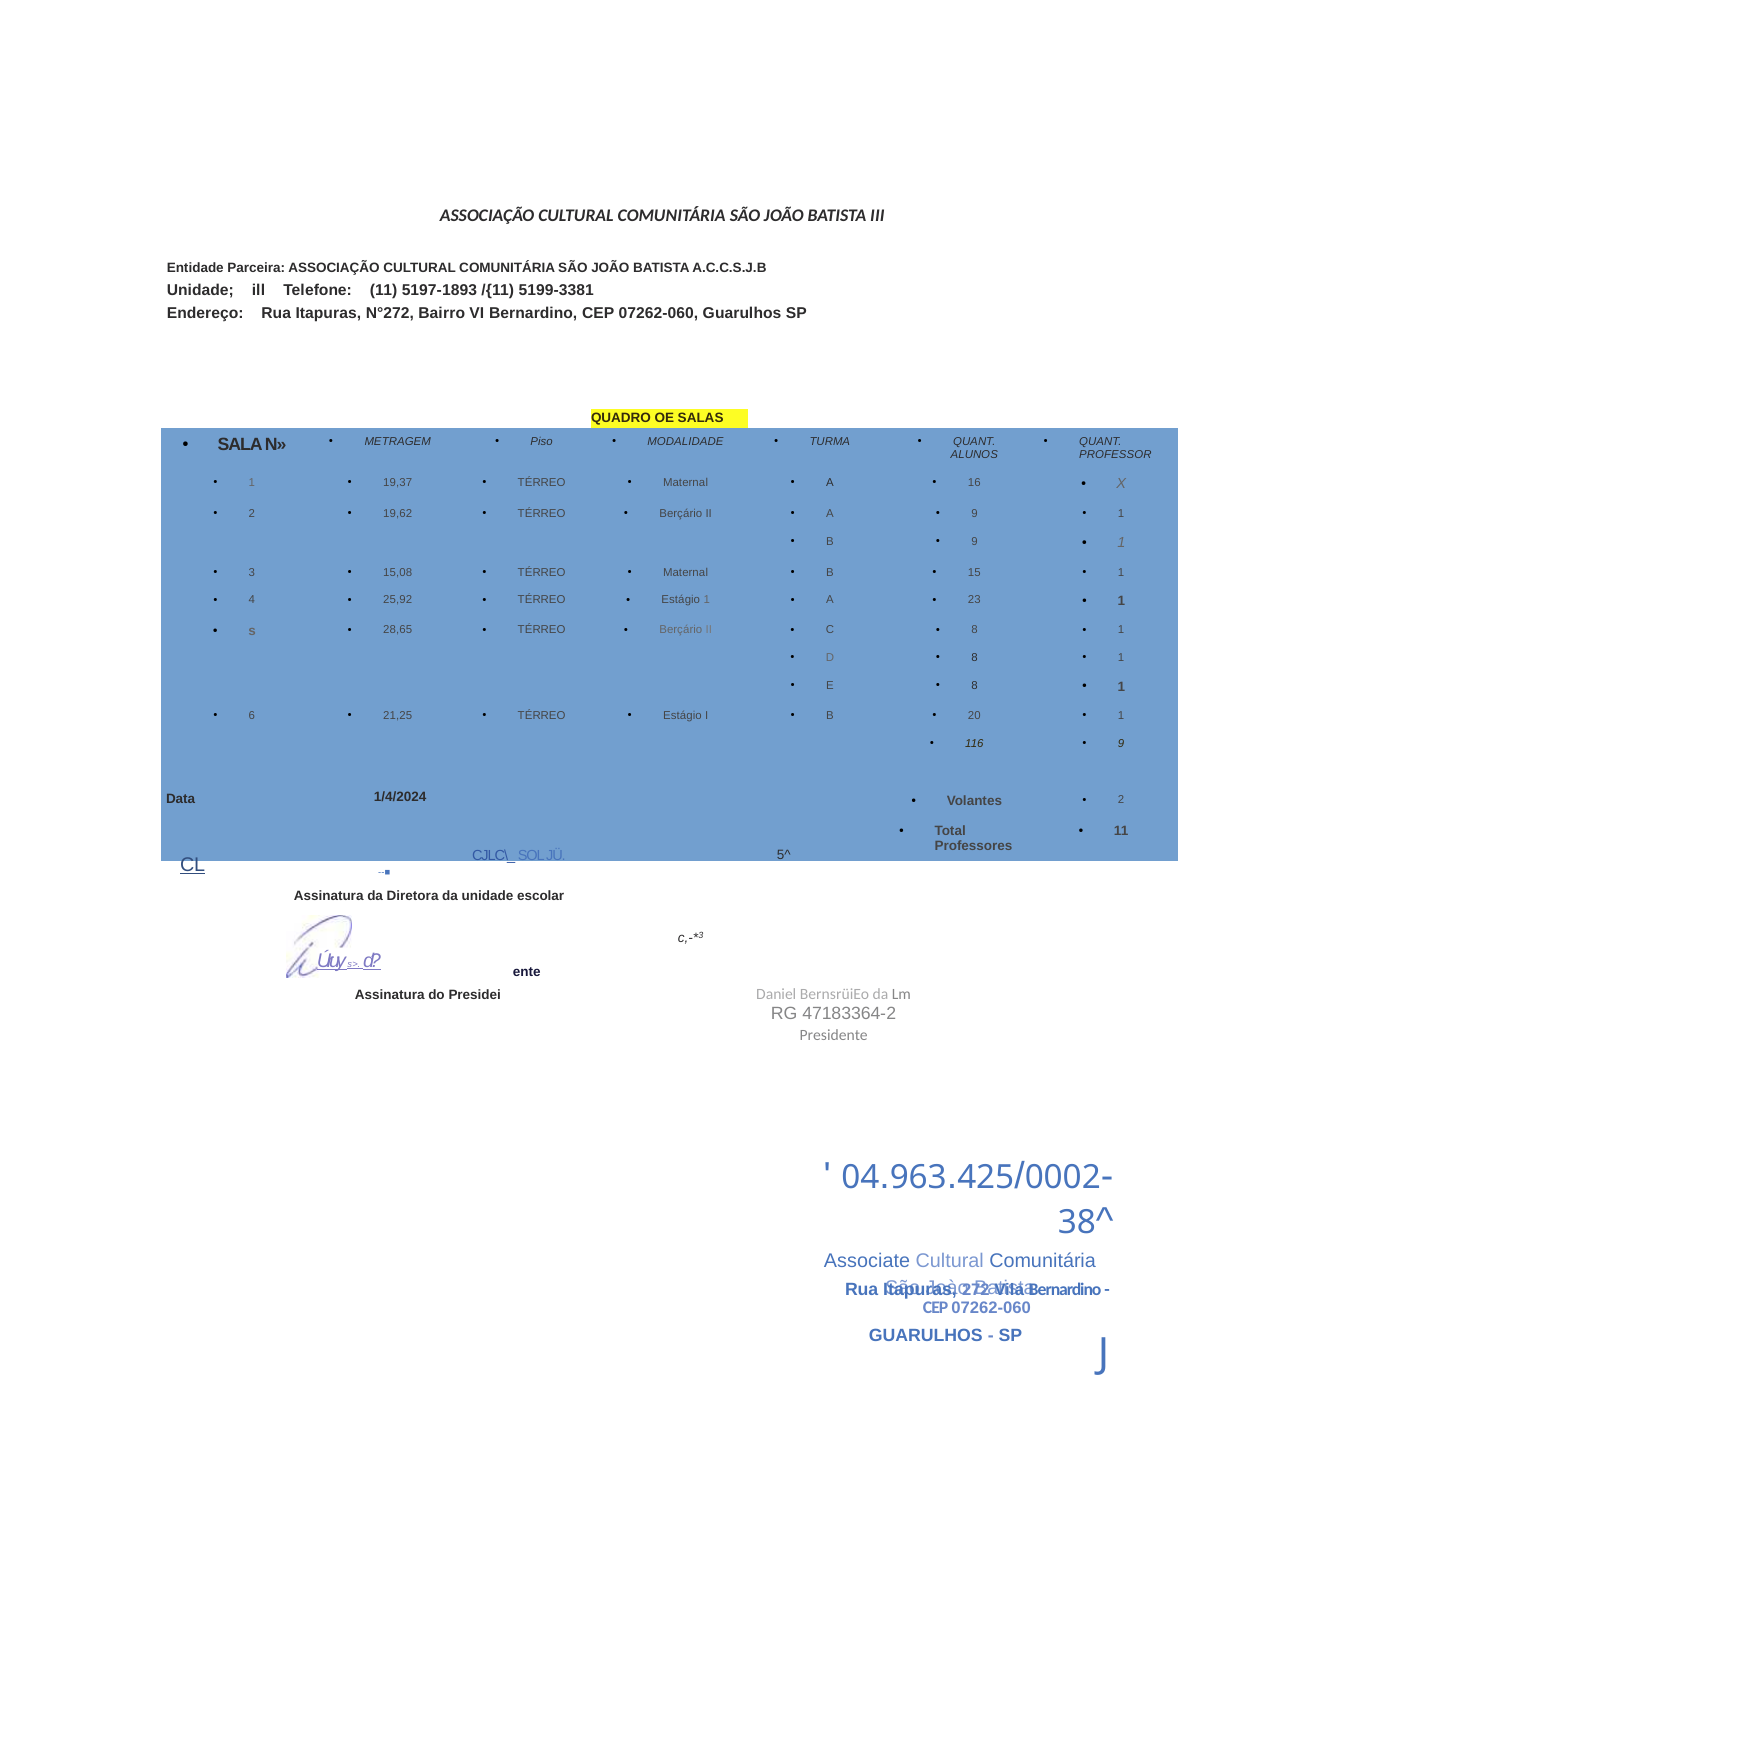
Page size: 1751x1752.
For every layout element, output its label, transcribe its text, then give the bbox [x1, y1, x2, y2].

text_box ASSOCIAÇÃO CULTURAL COMUNITÁRIA SÃO JOÃO BATISTA III Entidade Parceira: ASSOCIAÇÃO CULTURAL COMUNITÁRIA SÃO JOÃO BATISTA A.C.C.S.J.B Unidade; ill Telefone: (11) 5197-1893 /{11) 5199-3381 Endereço: Rua Itapuras, N°272, Bairro VI Bernardino, CEP 07262-060, Guarulhos SP [167, 204, 1147, 334]
table_cell TÉRREO [452, 701, 596, 729]
table_header QUANT. ALUNOS [884, 428, 1029, 468]
table_cell 1 [1029, 586, 1178, 616]
table_cell D [740, 644, 884, 672]
table_cell [740, 729, 884, 786]
table_cell C [740, 616, 884, 644]
table_cell A [740, 499, 884, 527]
table_cell 4 [161, 586, 308, 616]
table_cell 116 [884, 729, 1029, 786]
table_cell A [740, 468, 884, 499]
table_cell TÉRREO [452, 586, 596, 616]
table_cell B [740, 701, 884, 729]
table_cell 9 [1029, 729, 1178, 786]
table_cell B [740, 558, 884, 586]
table_cell TÉRREO [452, 499, 596, 558]
table_cell 3 [161, 558, 308, 586]
text_box Assinatura do Presidei [355, 986, 513, 1003]
text_box GUARULHOS - SP [869, 1323, 1084, 1346]
text_box QUADRO OE SALAS [591, 409, 748, 428]
table_header SALA N» [161, 428, 308, 468]
text_box Rua Itapuras, 272 Vila Bernardino - CEP 07262-060 [845, 1279, 1109, 1319]
table_cell 9 [884, 527, 1029, 558]
table_cell 19,37 [308, 468, 452, 499]
text_box Data [166, 790, 209, 805]
table_cell 9 [884, 499, 1029, 527]
text_box J [1098, 1326, 1139, 1362]
table_cell 1 [1029, 701, 1178, 729]
table_cell Berçário II [596, 616, 740, 701]
text_box CL [180, 852, 364, 886]
text_box c,-*3 [678, 929, 725, 952]
text_box cJlC\_ Sol jÜ. [472, 846, 637, 880]
table_cell 21,25 [308, 701, 452, 729]
text_box 5^ [777, 846, 823, 871]
table_cell 2 [1029, 786, 1178, 816]
table_cell [308, 729, 452, 786]
table_header QUANT. PROFESSOR [1029, 428, 1178, 468]
text_box Daniel BernsrüiEo da Lm RG 47183364-2 Presidente [751, 982, 916, 1046]
table_cell Maternal [596, 558, 740, 586]
table_cell 28,65 [308, 616, 452, 701]
table_cell 1 [161, 468, 308, 499]
table_cell Berçário II [596, 499, 740, 558]
table_cell X [1029, 468, 1178, 499]
table_cell 8 [884, 644, 1029, 672]
text_box --■ [349, 866, 466, 886]
table_cell 15,08 [308, 558, 452, 586]
table_header MODALIDADE [596, 428, 740, 468]
table_cell E [740, 672, 884, 701]
table_cell 1 [1029, 644, 1178, 672]
text_box ente [513, 963, 565, 1014]
table_cell 1 [1029, 616, 1178, 644]
table_cell 23 [884, 586, 1029, 616]
table_cell [161, 786, 884, 861]
text_box Úruy s>. d? [317, 948, 496, 985]
table_cell s [161, 616, 308, 701]
table_cell 2 [161, 499, 308, 558]
table_cell TÉRREO [452, 468, 596, 499]
table_cell 1 [1029, 672, 1178, 701]
table_header Piso [452, 428, 596, 468]
picture [286, 916, 352, 979]
table_cell [596, 729, 740, 786]
text_box ' 04.963.425/0002-38^ Associate Cultural Comunitária São Joào Batista [824, 1151, 1139, 1269]
table_cell 1 [1029, 499, 1178, 527]
table_cell B [740, 527, 884, 558]
table_cell 11 [1029, 816, 1178, 861]
text_box 1/4/2024 [374, 788, 457, 808]
table_cell [452, 729, 596, 786]
table_cell [161, 729, 308, 786]
table_cell Volantes [884, 786, 1029, 816]
table_cell 15 [884, 558, 1029, 586]
table_cell 19,62 [308, 499, 452, 558]
text_box Assinatura da Diretora da unidade escolar [294, 887, 613, 904]
table_cell A [740, 586, 884, 616]
table_cell 1 [1029, 558, 1178, 586]
table_cell Total Professores [884, 816, 1029, 861]
table_cell 6 [161, 701, 308, 729]
table_cell 16 [884, 468, 1029, 499]
table_header METRAGEM [308, 428, 452, 468]
table_cell 20 [884, 701, 1029, 729]
table_cell 1 [1029, 527, 1178, 558]
table_cell TÉRREO [452, 616, 596, 701]
table_cell Maternal [596, 468, 740, 499]
table_cell 8 [884, 616, 1029, 644]
table_cell 8 [884, 672, 1029, 701]
table_cell Estágio I [596, 701, 740, 729]
table_header TURMA [740, 428, 884, 468]
table_cell Estágio 1 [596, 586, 740, 616]
table_cell 25,92 [308, 586, 452, 616]
table_cell TÉRREO [452, 558, 596, 586]
